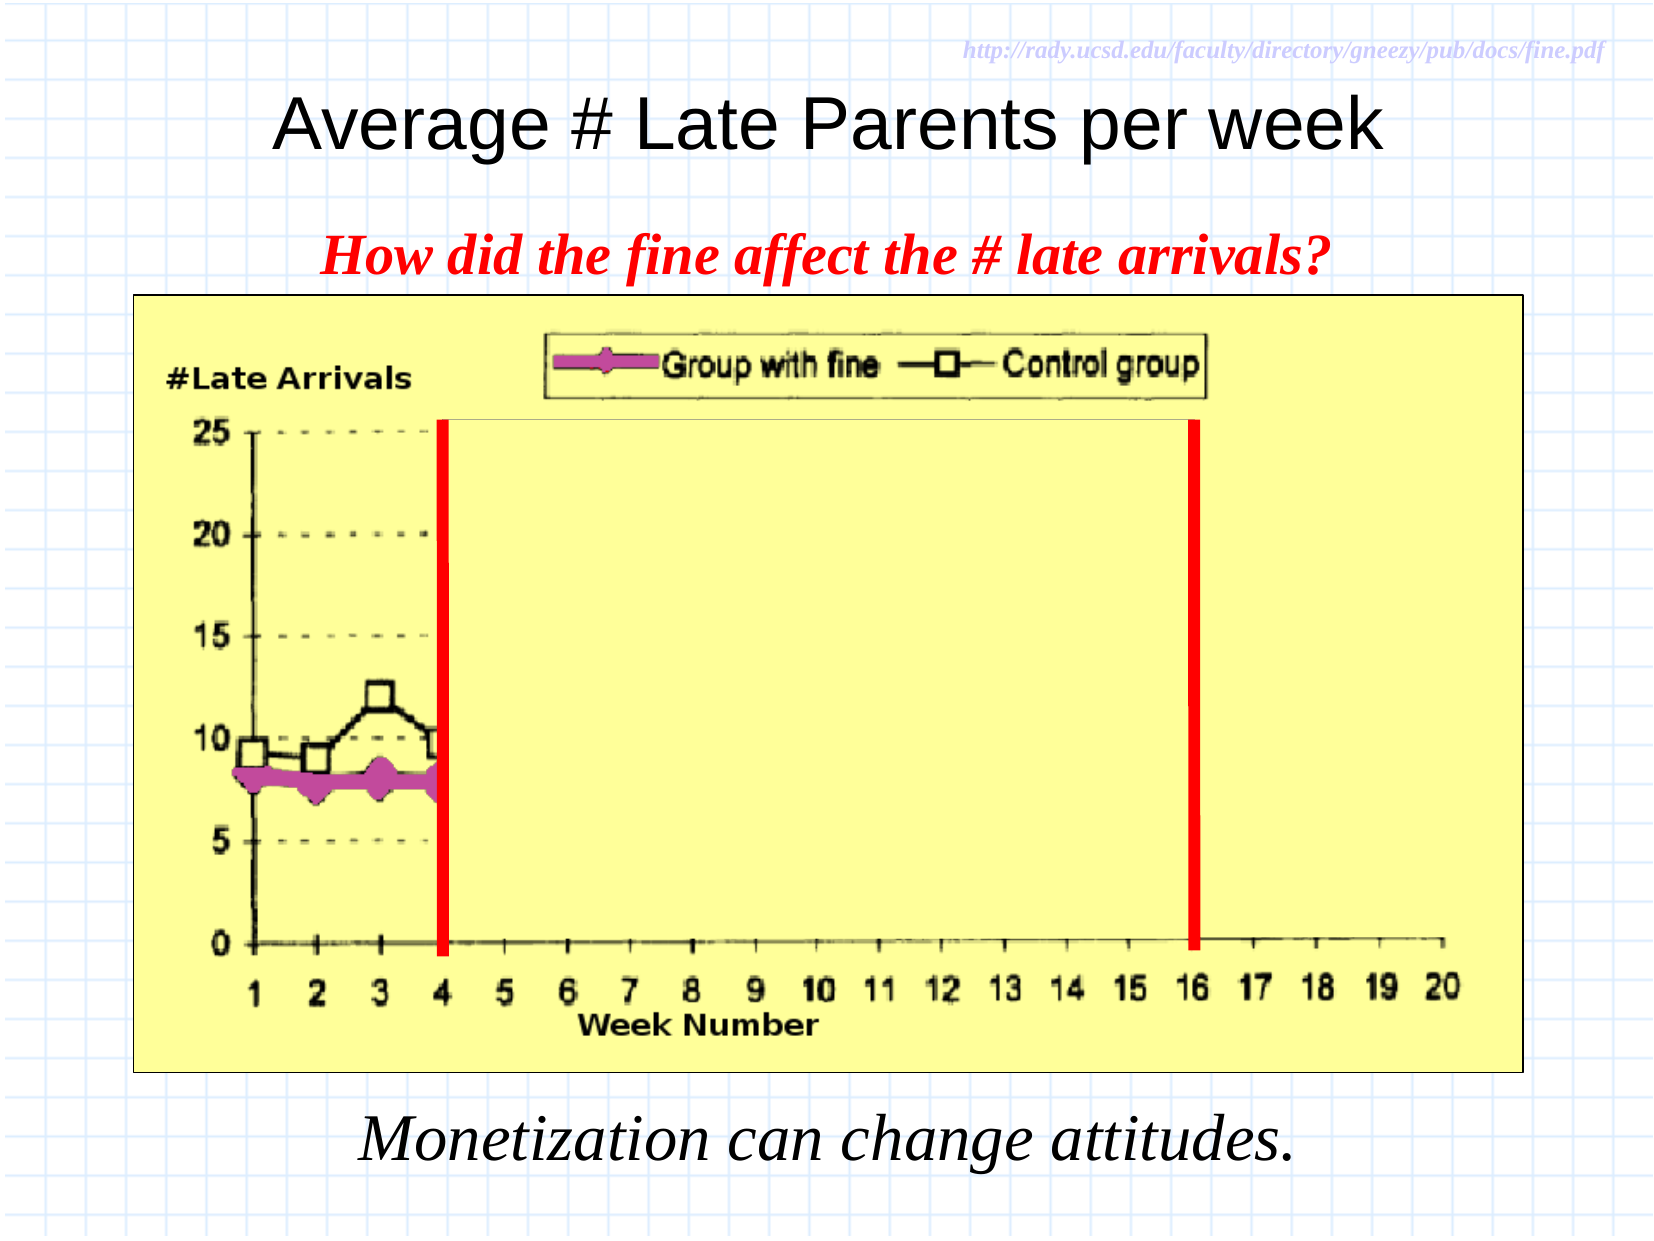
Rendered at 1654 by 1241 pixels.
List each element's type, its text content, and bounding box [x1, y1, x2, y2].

text_box http://rady.ucsd.edu/faculty/directory/gneezy/pub/docs/fine.pdf [830, 29, 1621, 87]
text_box Average # Late Parents per week [34, 56, 1624, 196]
picture [153, 324, 1470, 1046]
text_box [5, 3, 1653, 1241]
text_box How did the fine affect the # late arrivals? [98, 219, 1555, 296]
text_box Monetization can change attitudes. [14, 1086, 1644, 1203]
